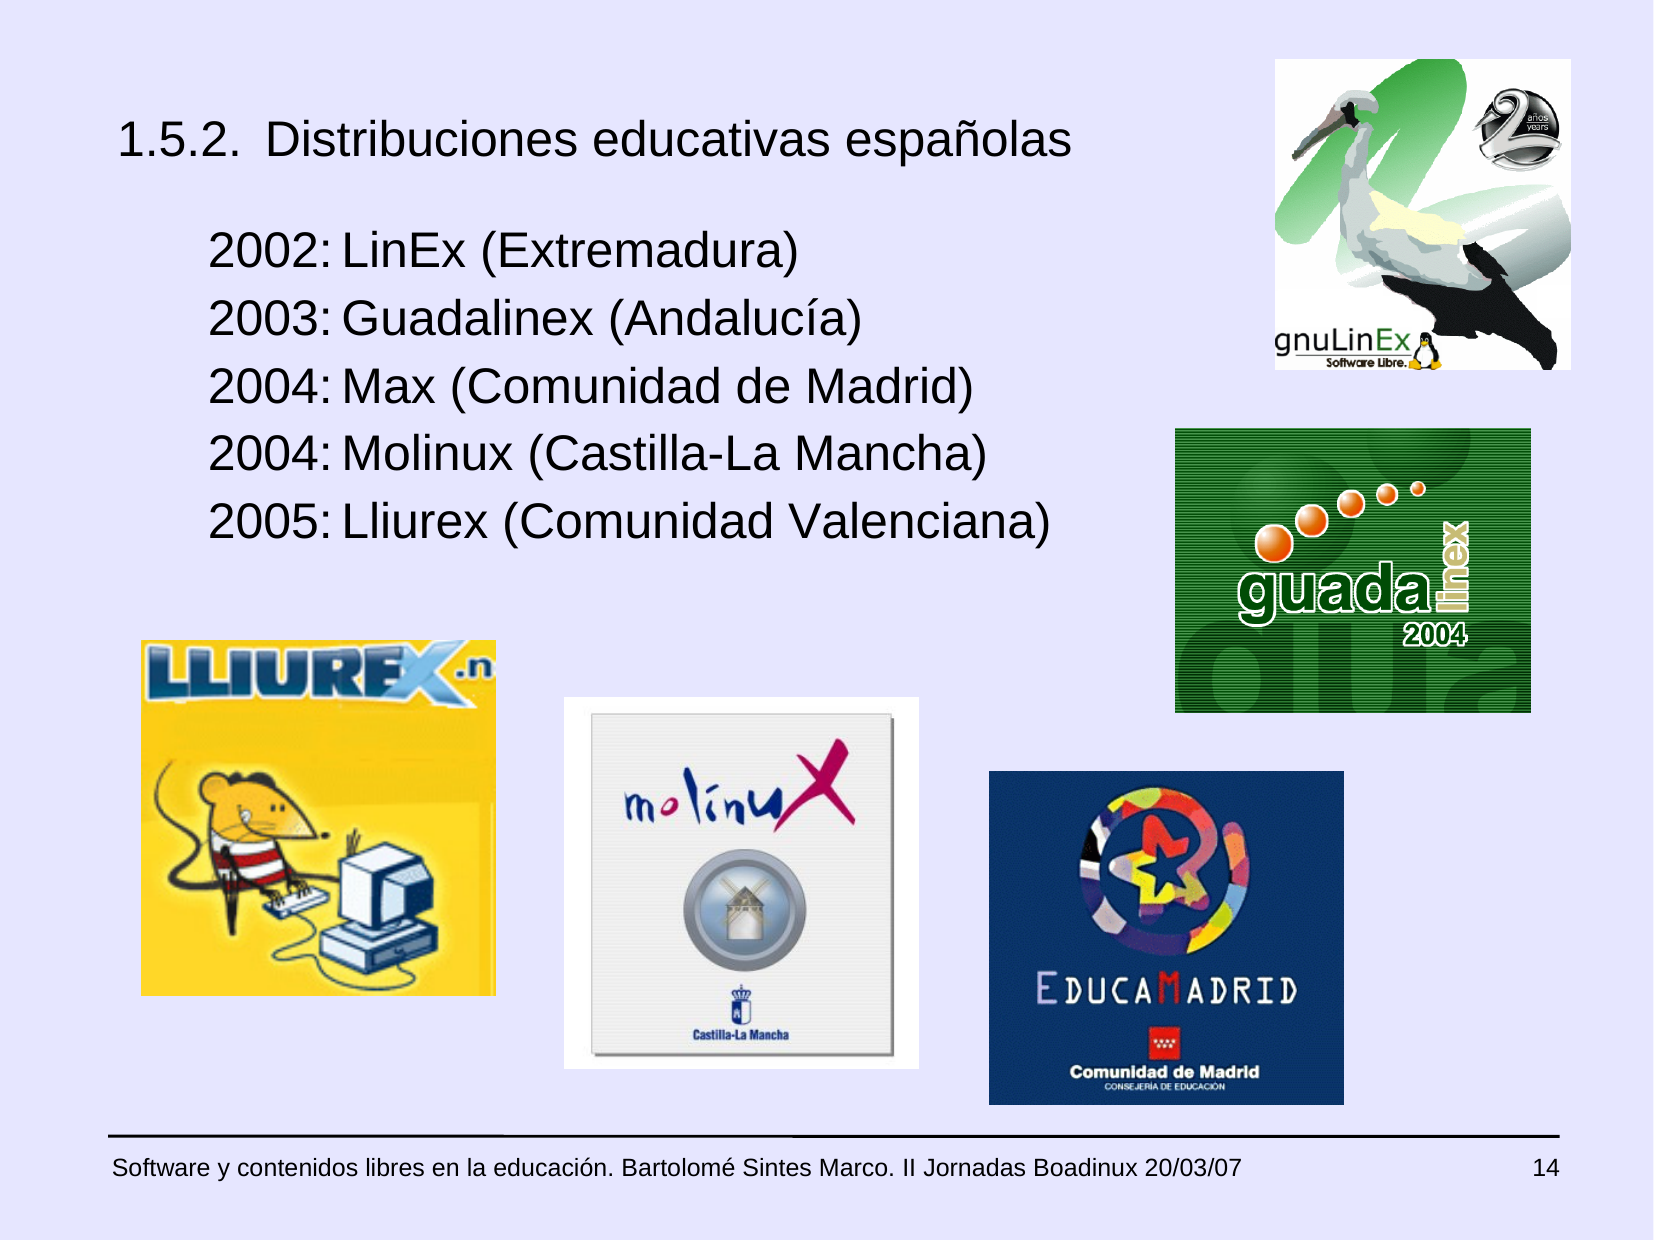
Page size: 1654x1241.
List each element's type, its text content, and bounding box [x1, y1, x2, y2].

text_box 1.5.2. Distribuciones educativas españolas 2002: LinEx (Extremadura) 2003: Guadalinex (Andalucía) 2004: Max (Comunidad de Madrid) 2004: Molinux (Castilla-La Mancha) 2005: Lliurex (Comunidad Valenciana) [117, 111, 1268, 605]
picture [1275, 59, 1571, 370]
picture [564, 697, 919, 1069]
picture [1175, 428, 1531, 713]
picture [141, 640, 496, 996]
picture [989, 771, 1344, 1105]
